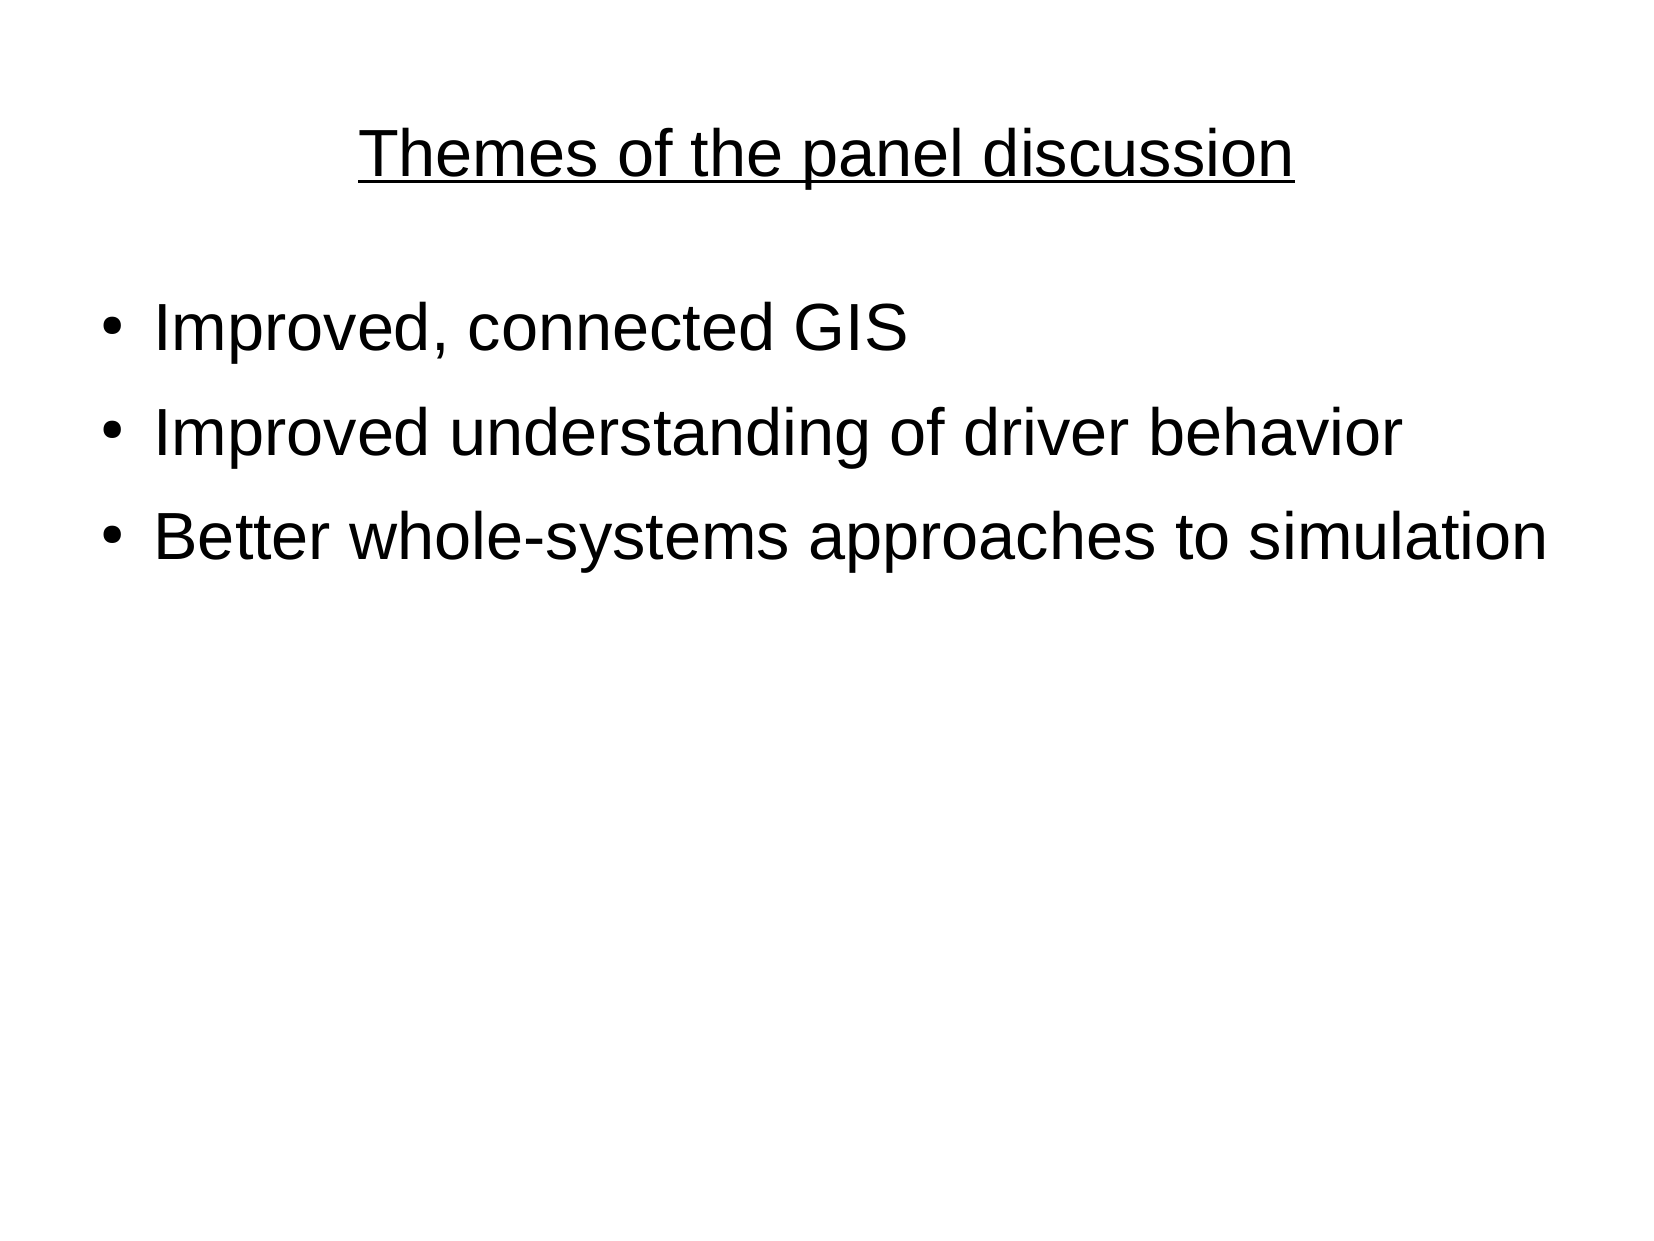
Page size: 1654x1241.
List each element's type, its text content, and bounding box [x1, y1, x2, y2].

title Themes of the panel discussion [82, 49, 1571, 257]
list Improved, connected GIS Improved understanding of driver behavior Better whole-systems approaches to simulation [82, 290, 1571, 1010]
